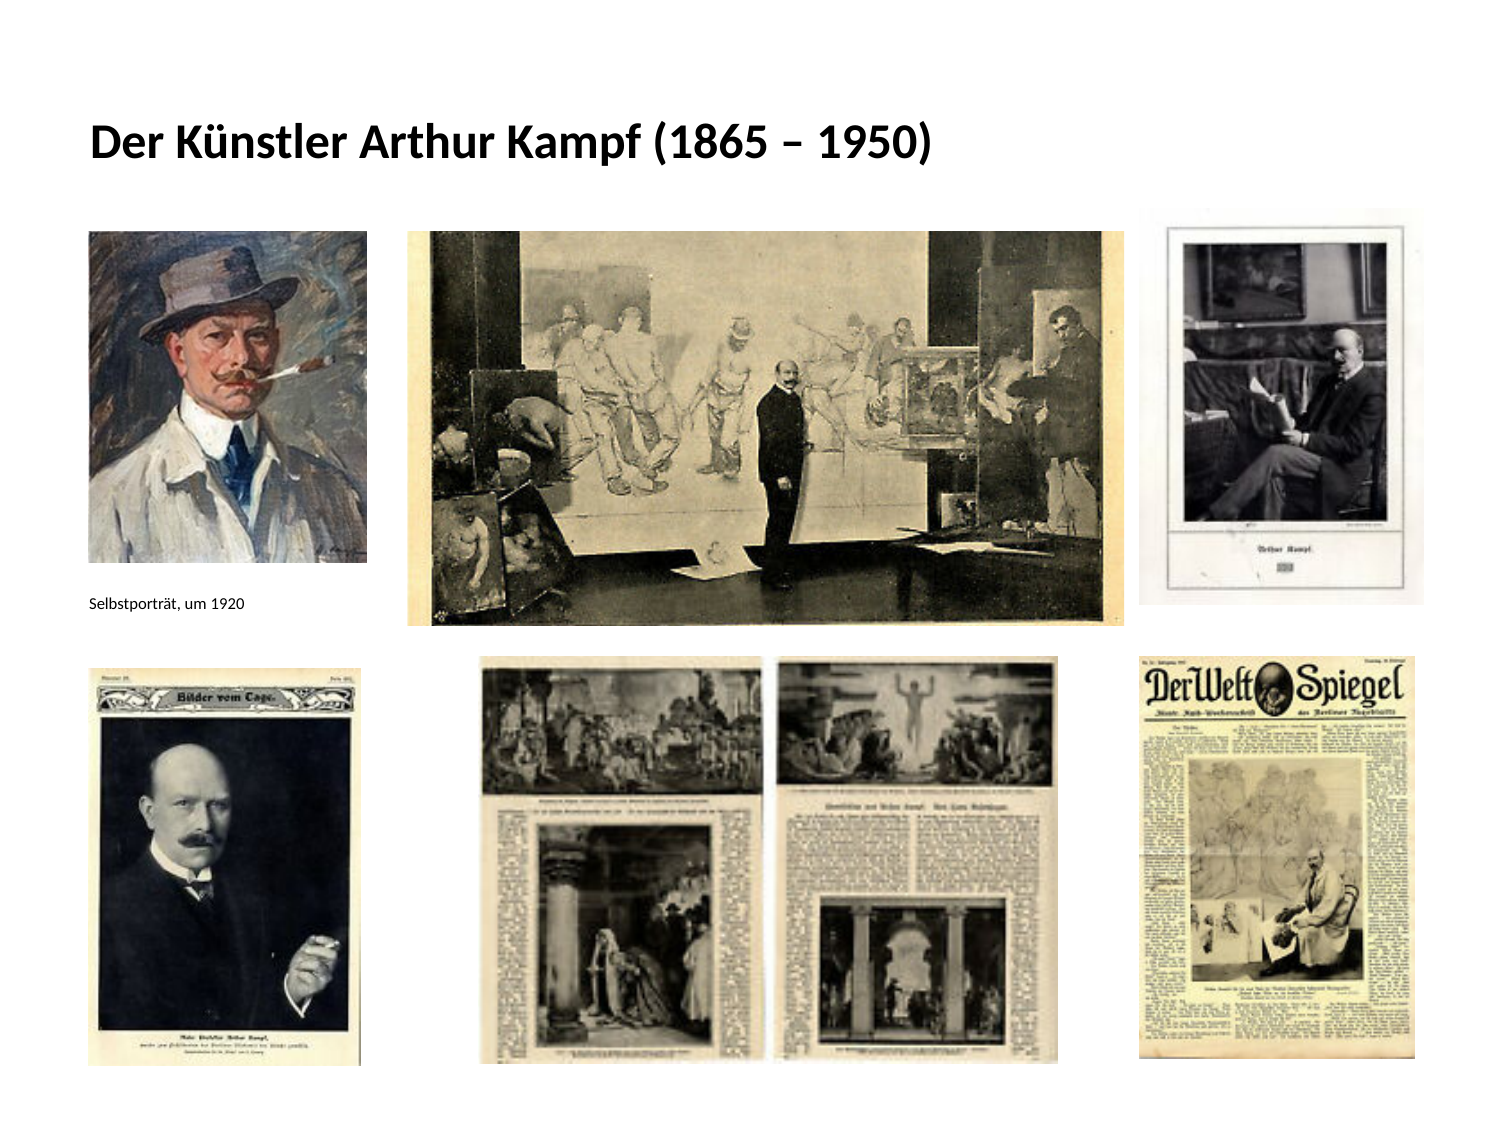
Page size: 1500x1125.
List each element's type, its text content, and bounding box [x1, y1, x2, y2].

picture [1139, 208, 1424, 605]
picture [407, 231, 1125, 626]
text_box Selbstporträt, um 1920 [74, 586, 268, 621]
picture [88, 668, 361, 1066]
picture [88, 231, 367, 563]
picture [478, 656, 1058, 1064]
title Der Künstler Arthur Kampf (1865 – 1950) [75, 45, 1425, 233]
picture [1139, 656, 1415, 1059]
